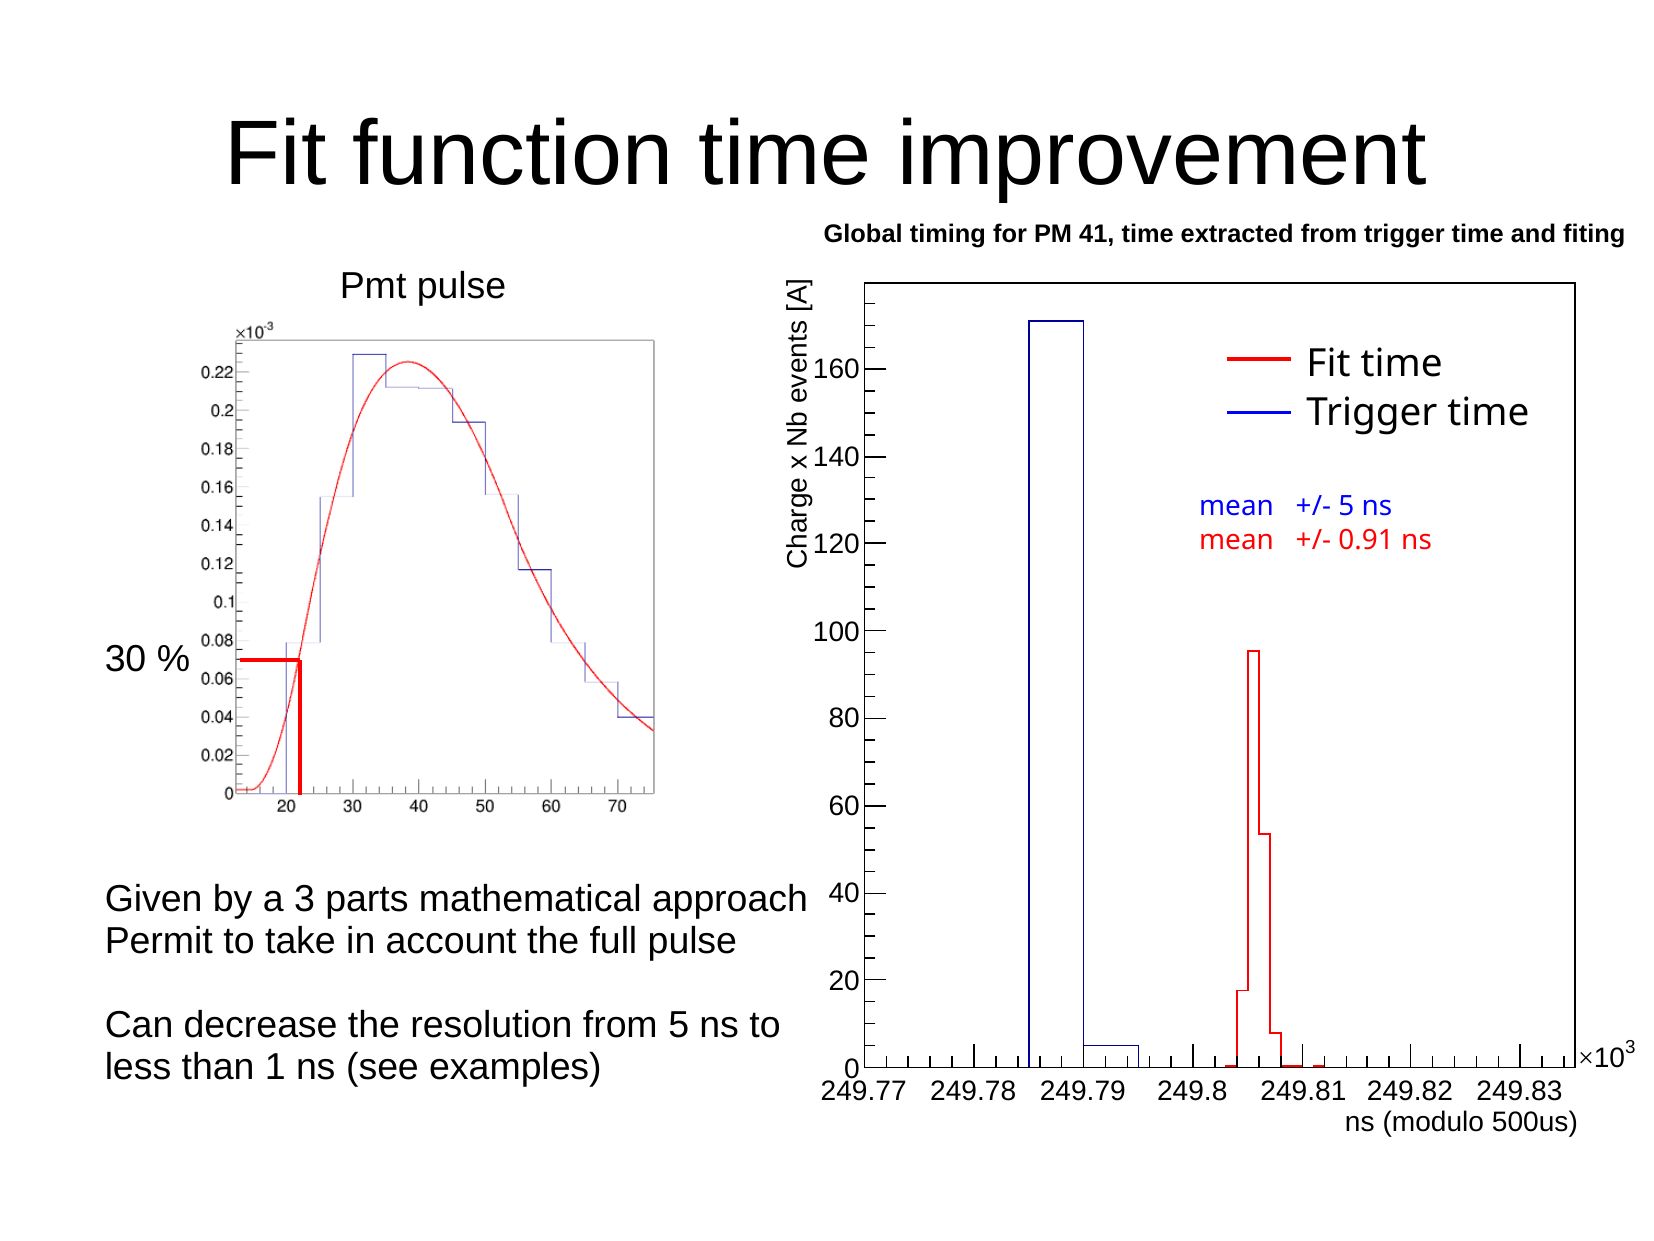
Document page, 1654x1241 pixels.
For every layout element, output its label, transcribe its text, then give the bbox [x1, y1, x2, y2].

text_box 30 % [90, 630, 226, 688]
picture [184, 284, 706, 850]
text_box Given by a 3 parts mathematical approach Permit to take in account the full pulse Can decrease the resolution from 5 ns to less than 1 ns (see examples) [90, 870, 776, 1095]
picture [776, 185, 1654, 1167]
title Fit function time improvement [82, 49, 1571, 257]
text_box Pmt pulse [324, 257, 522, 315]
